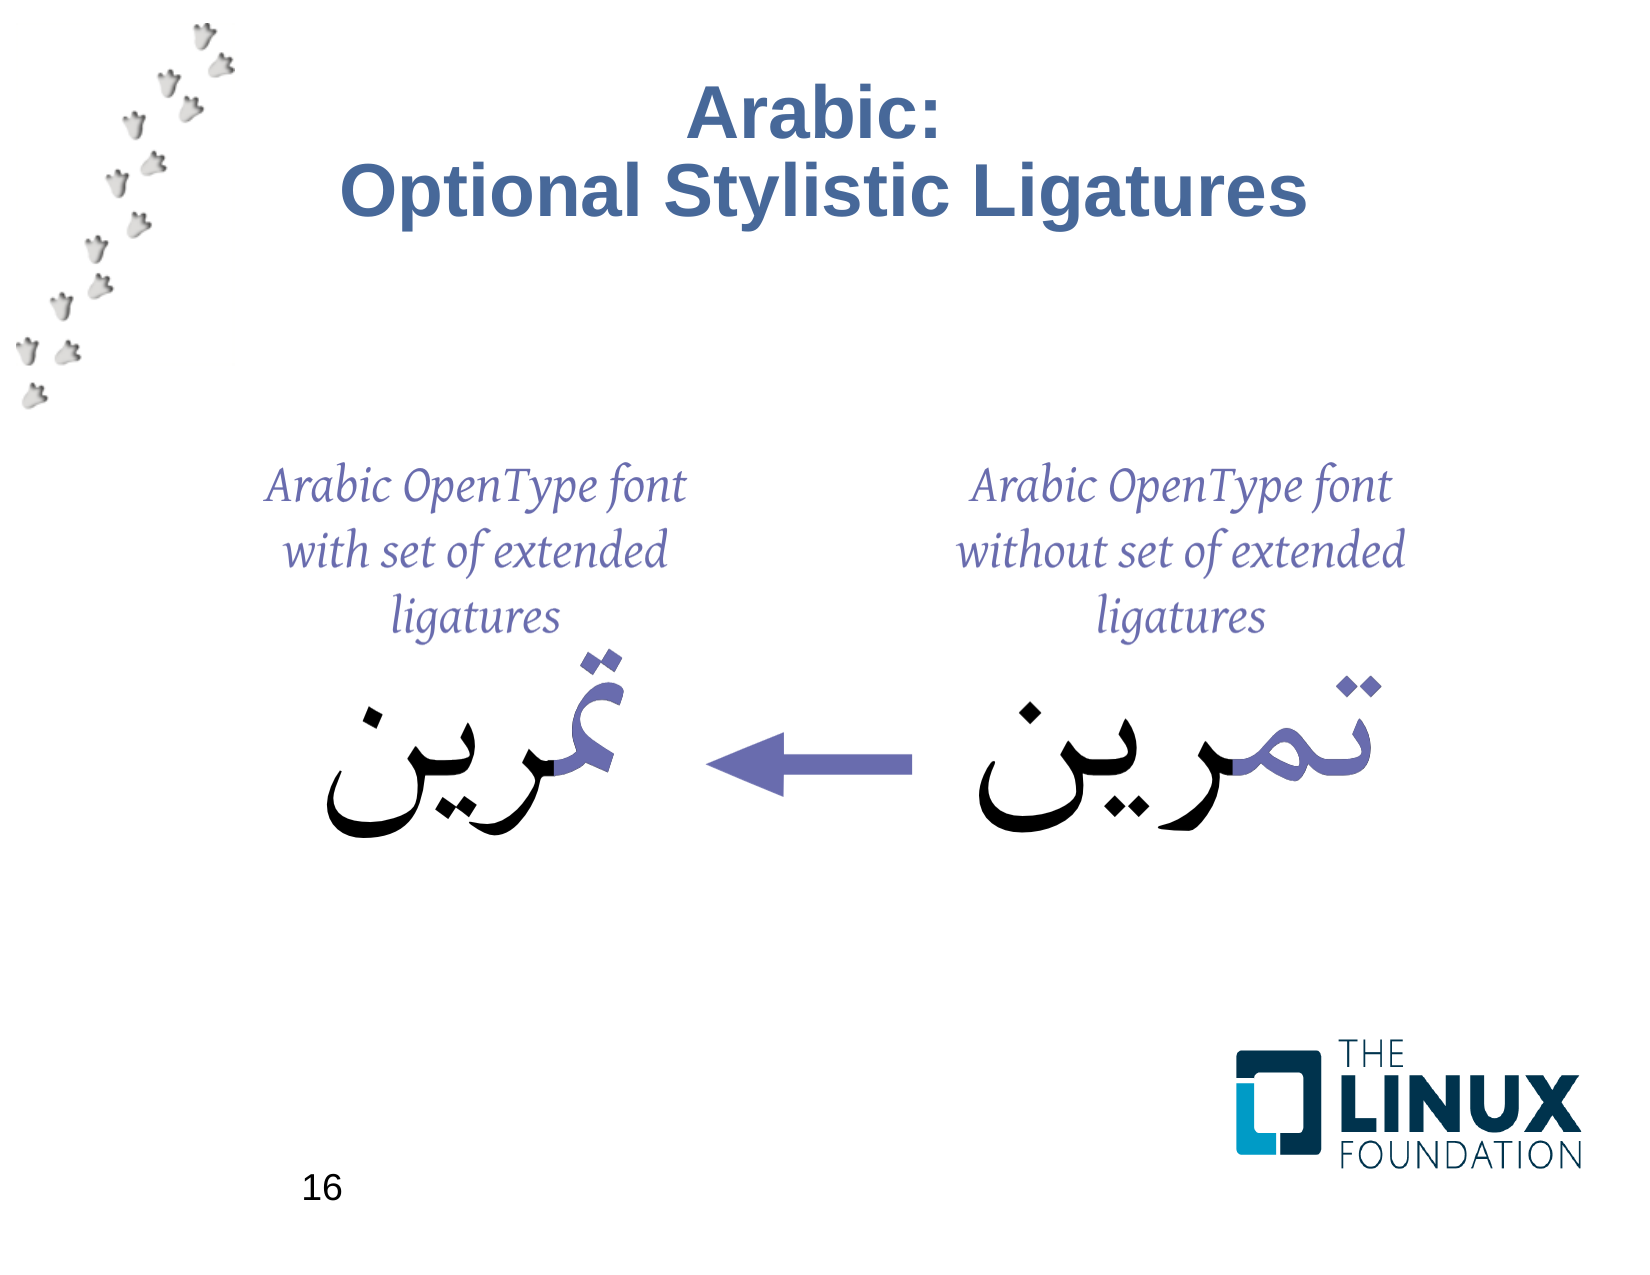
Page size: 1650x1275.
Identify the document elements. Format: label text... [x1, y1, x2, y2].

picture [16, 23, 235, 430]
picture [263, 462, 1405, 838]
picture [1216, 1012, 1613, 1200]
title Arabic: Optional Stylistic Ligatures [135, 57, 1515, 251]
